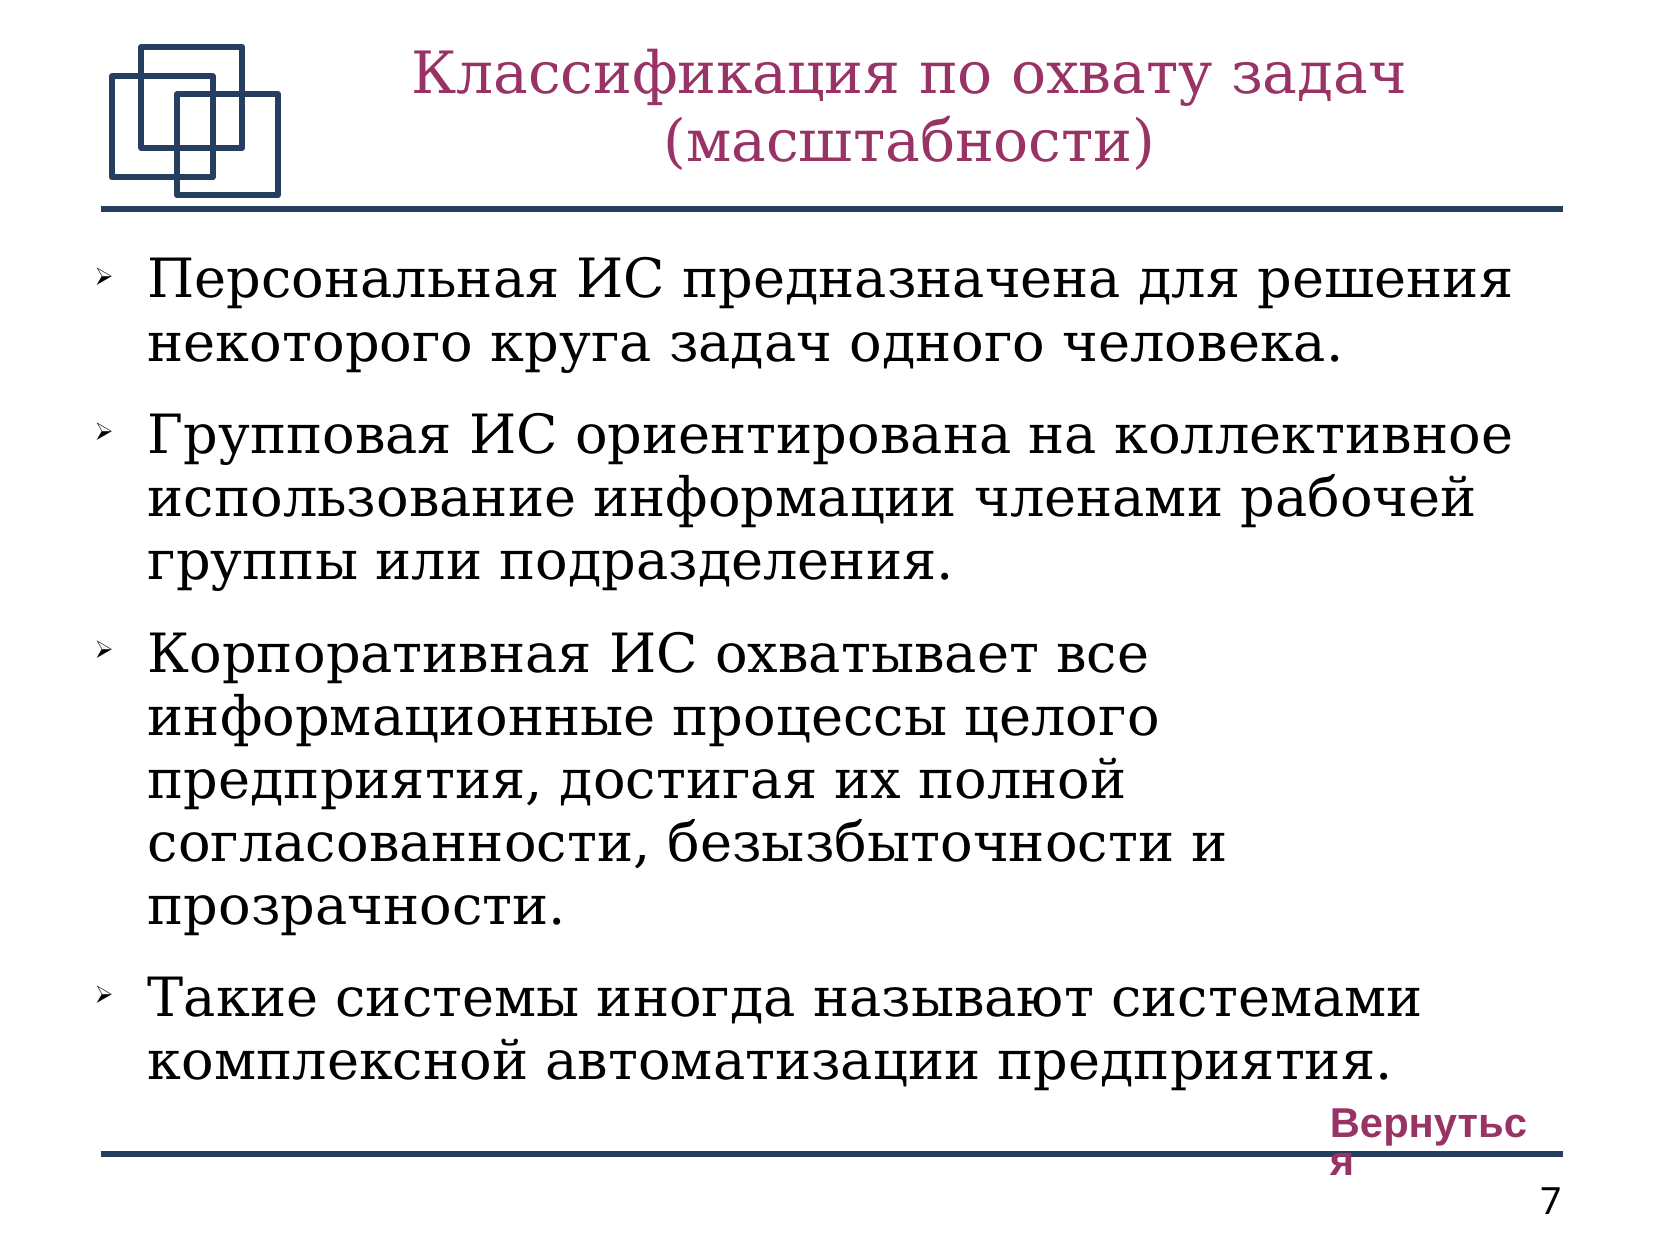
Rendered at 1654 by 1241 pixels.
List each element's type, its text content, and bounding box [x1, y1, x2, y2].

list Персональная ИС предназначена для решения некоторого круга задач одного человека. Групповая ИС ориентирована на коллективное использование информации членами рабочей группы или подразделения. Корпоративная ИС охватывает все информационные процессы целого предприятия, достигая их полной согласованности, безызбыточности и прозрачности. Такие системы иногда называют системами комплексной автоматизации предприятия. [76, 247, 1565, 1093]
title Классификация по охвату задач (масштабности) [165, 3, 1654, 211]
text_box Вернуться [1315, 1092, 1565, 1155]
